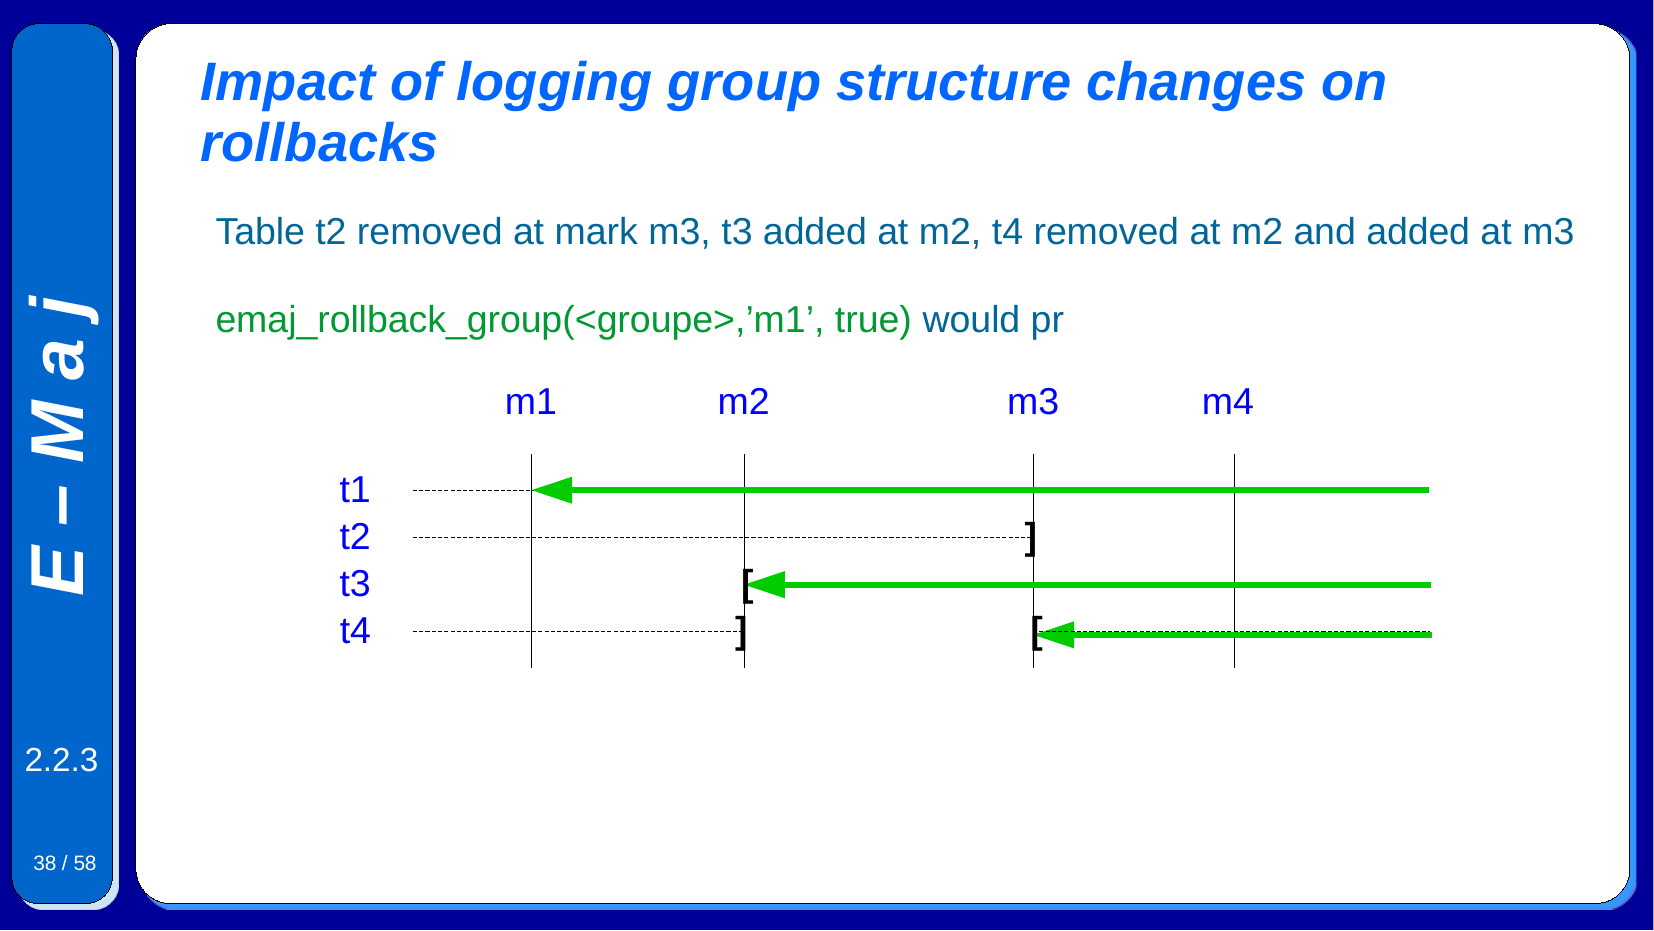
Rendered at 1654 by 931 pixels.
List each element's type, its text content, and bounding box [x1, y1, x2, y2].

text_box emaj_rollback_group(<groupe>,’m1’, true) would pr [200, 291, 1188, 349]
text_box m1 [490, 373, 572, 430]
text_box t3 [324, 555, 386, 602]
text_box m3 [992, 373, 1074, 430]
text_box m2 [702, 373, 785, 430]
text_box t1 [324, 460, 386, 507]
text_box t4 [324, 602, 386, 660]
text_box ] [1009, 507, 1053, 565]
text_box [ [1015, 602, 1058, 660]
text_box [ [726, 555, 769, 612]
text_box Table t2 removed at mark m3, t3 added at m2, t4 removed at m2 and added at m3 [200, 203, 1601, 260]
text_box t2 [324, 507, 386, 555]
text_box m4 [1187, 373, 1269, 430]
text_box ] [720, 602, 763, 660]
title Impact of logging group structure changes on rollbacks [200, 34, 1575, 191]
